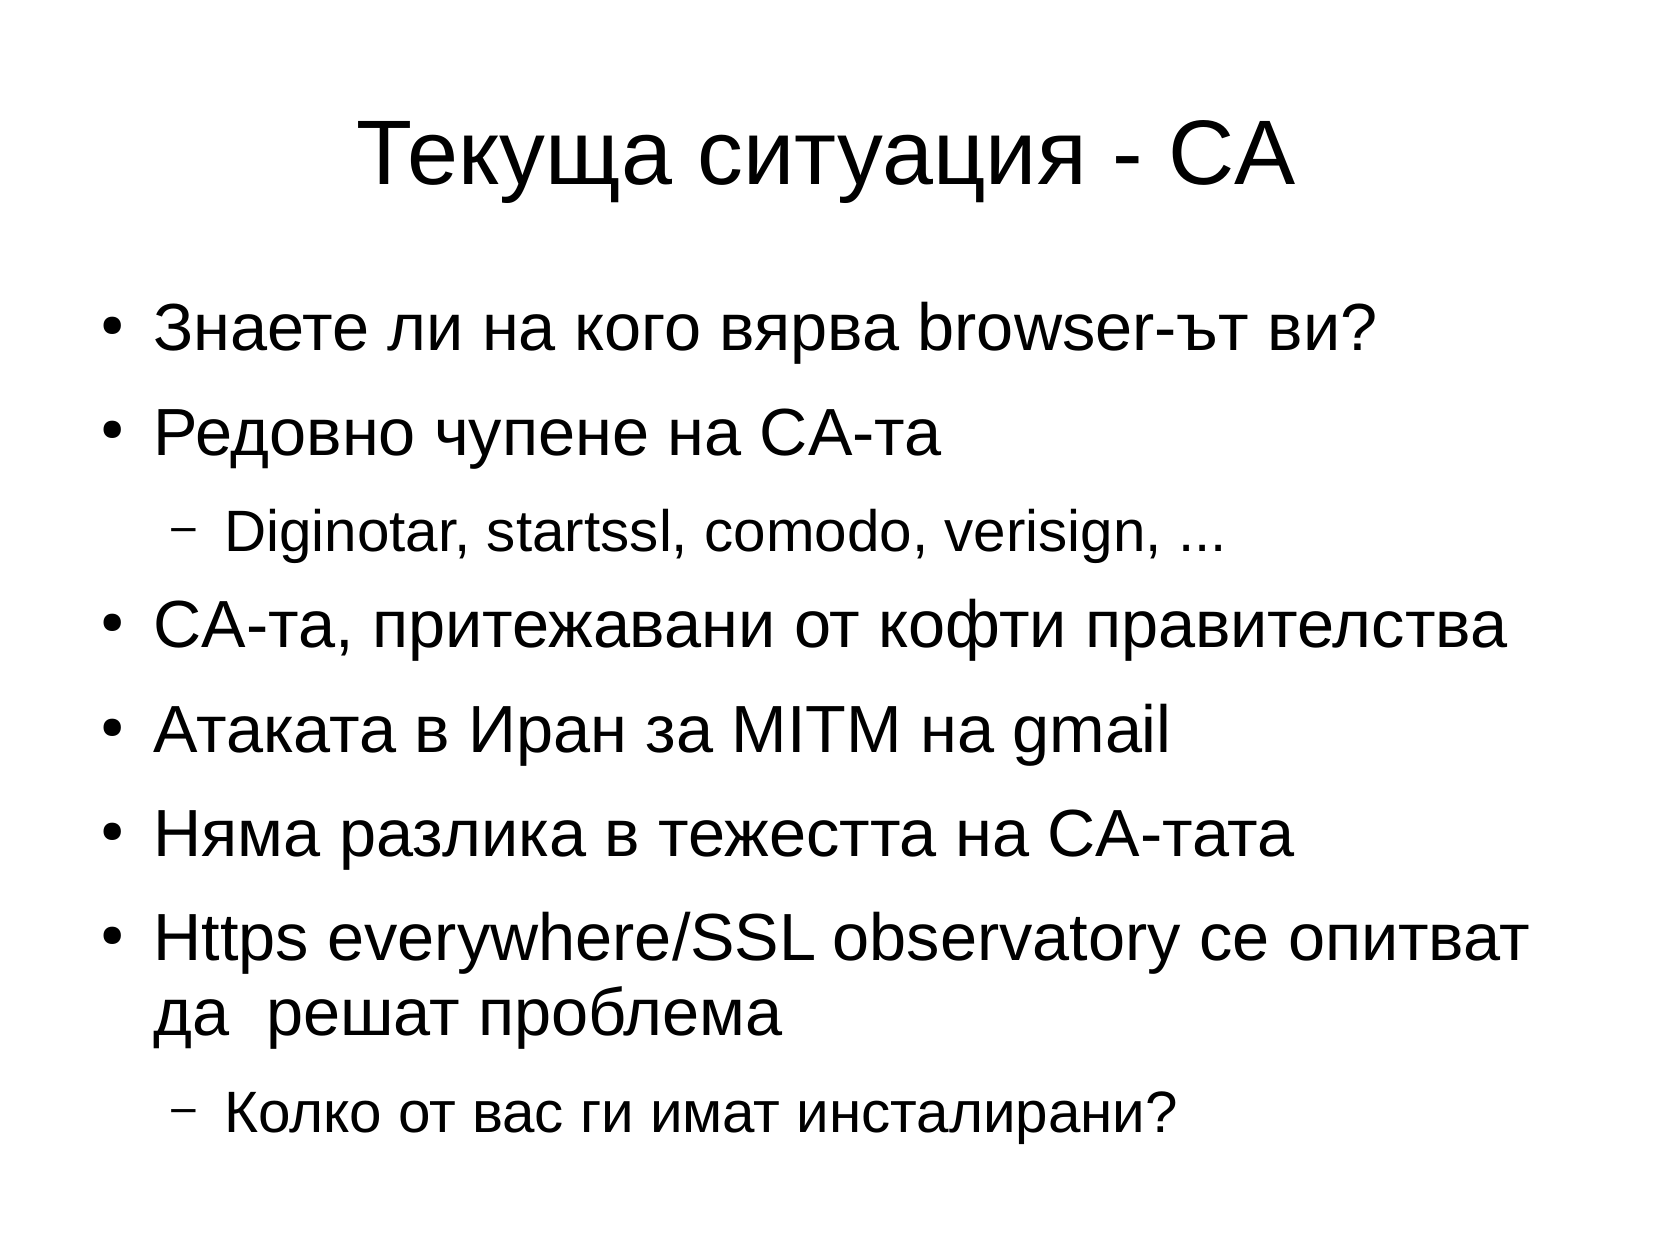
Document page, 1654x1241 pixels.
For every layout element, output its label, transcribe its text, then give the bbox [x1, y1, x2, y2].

list Знаете ли на кого вярва browser-ът ви? Редовно чупене на CA-та Diginotar, startssl, comodo, verisign, ... CA-та, притежавани от кофти правителства Атаката в Иран за MITM на gmail Няма разлика в тежестта на CA-тата Https everywhere/SSL observatory се опитват да решат проблема Колко от вас ги имат инсталирани? [82, 290, 1538, 1217]
title Текуща ситуация - CA [82, 49, 1571, 257]
